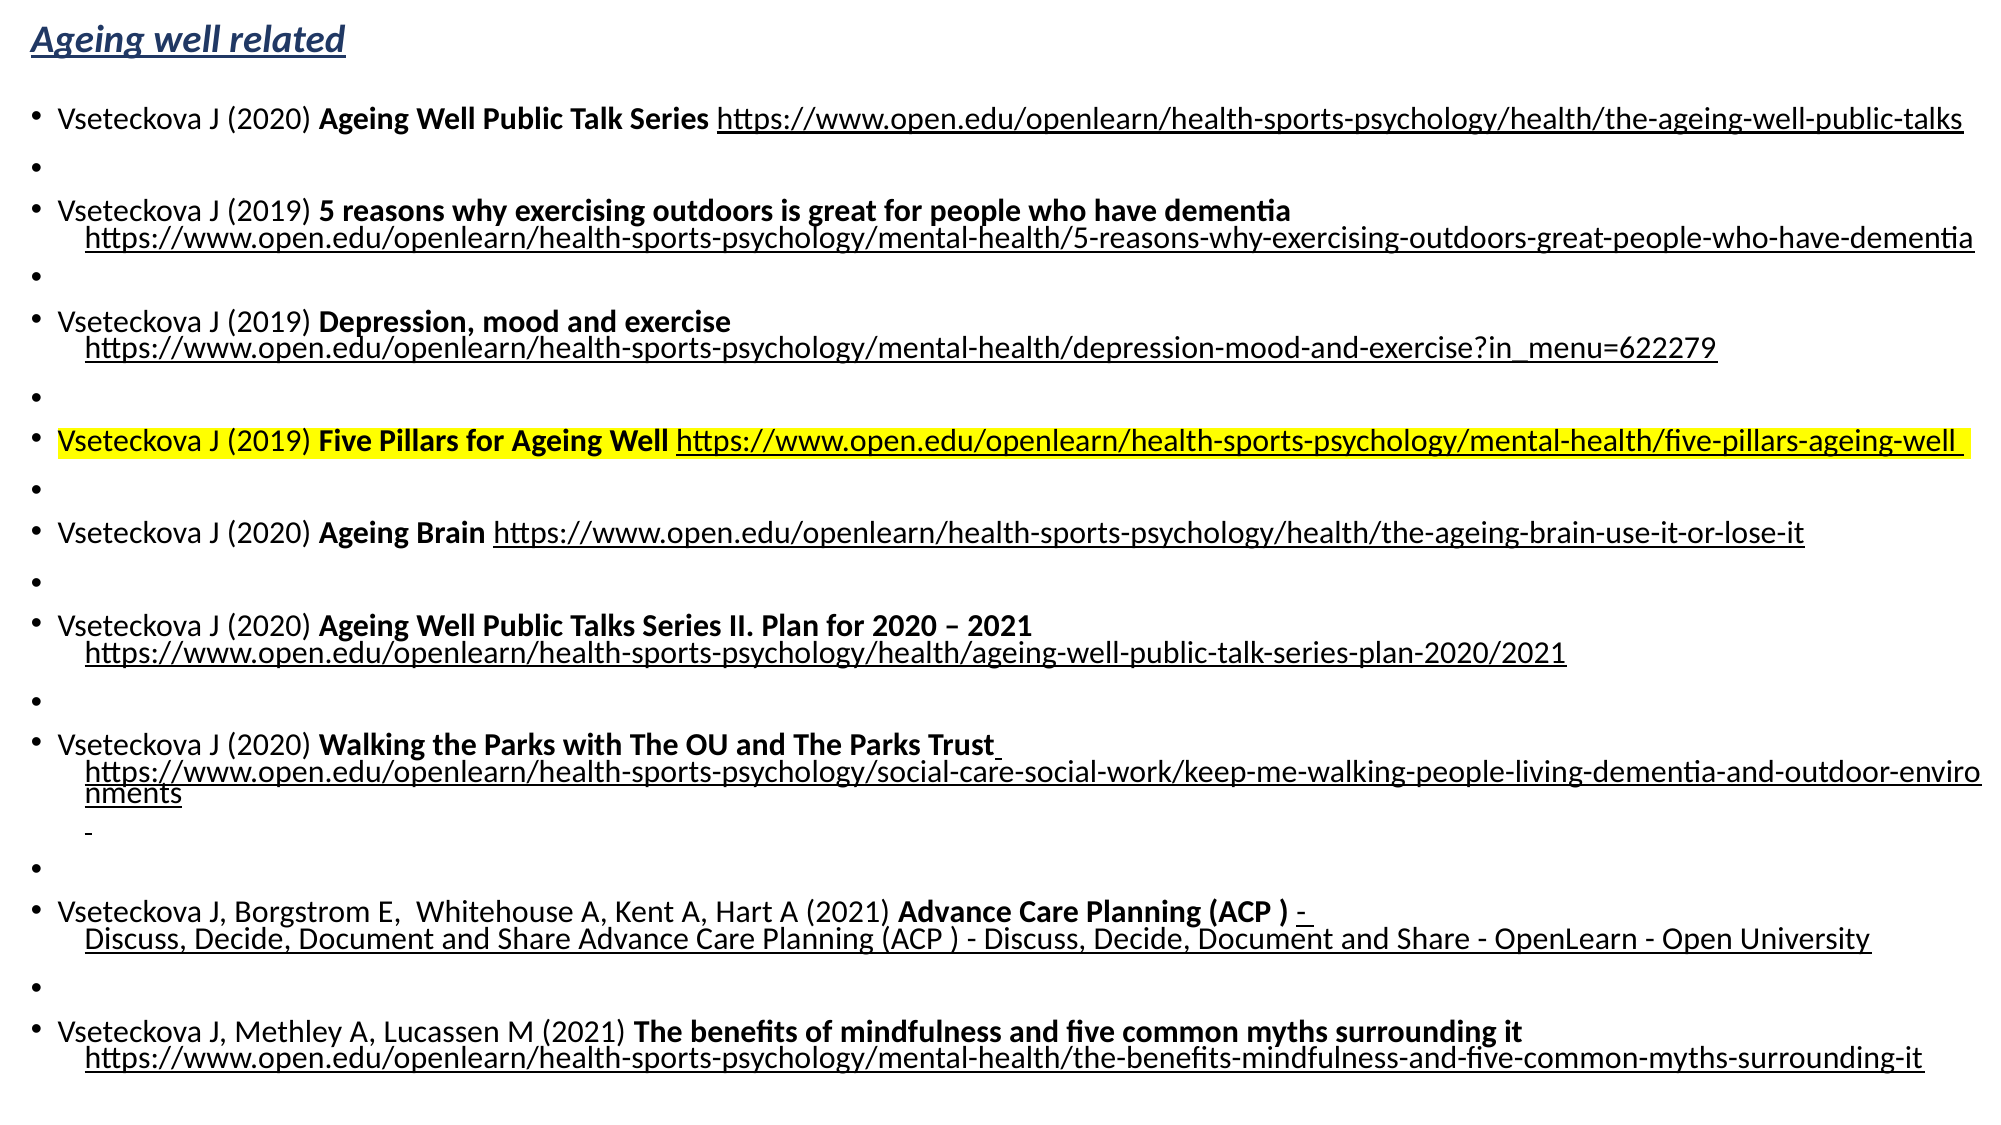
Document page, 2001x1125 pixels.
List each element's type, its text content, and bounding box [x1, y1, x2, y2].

list Ageing well related Vseteckova J (2020) Ageing Well Public Talk Series https://www.open.edu/openlearn/health-sports-psychology/health/the-ageing-well-public-talks Vseteckova J (2019) 5 reasons why exercising outdoors is great for people who have dementia https://www.open.edu/openlearn/health-sports-psychology/mental-health/5-reasons-why-exercising-outdoors-great-people-who-have-dementia Vseteckova J (2019) Depression, mood and exercise https://www.open.edu/openlearn/health-sports-psychology/mental-health/depression-mood-and-exercise?in_menu=622279 Vseteckova J (2019) Five Pillars for Ageing Well https://www.open.edu/openlearn/health-sports-psychology/mental-health/five-pillars-ageing-well Vseteckova J (2020) Ageing Brain https://www.open.edu/openlearn/health-sports-psychology/health/the-ageing-brain-use-it-or-lose-it Vseteckova J (2020) Ageing Well Public Talks Series II. Plan for 2020 – 2021 https://www.open.edu/openlearn/health-sports-psychology/health/ageing-well-public-talk-series-plan-2020/2021 Vseteckova J (2020) Walking the Parks with The OU and The Parks Trust https://www.open.edu/openlearn/health-sports-psychology/social-care-social-work/keep-me-walking-people-living-dementia-and-outdoor-environments Vseteckova J, Borgstrom E, Whitehouse A, Kent A, Hart A (2021) Advance Care Planning (ACP ) - Discuss, Decide, Document and Share Advance Care Planning (ACP ) - Discuss, Decide, Document and Share - OpenLearn - Open University Vseteckova J, Methley A, Lucassen M (2021) The benefits of mindfulness and five common myths surrounding it https://www.open.edu/openlearn/health-sports-psychology/mental-health/the-benefits-mindfulness-and-five-common-myths-surrounding-it [15, 26, 2000, 1125]
